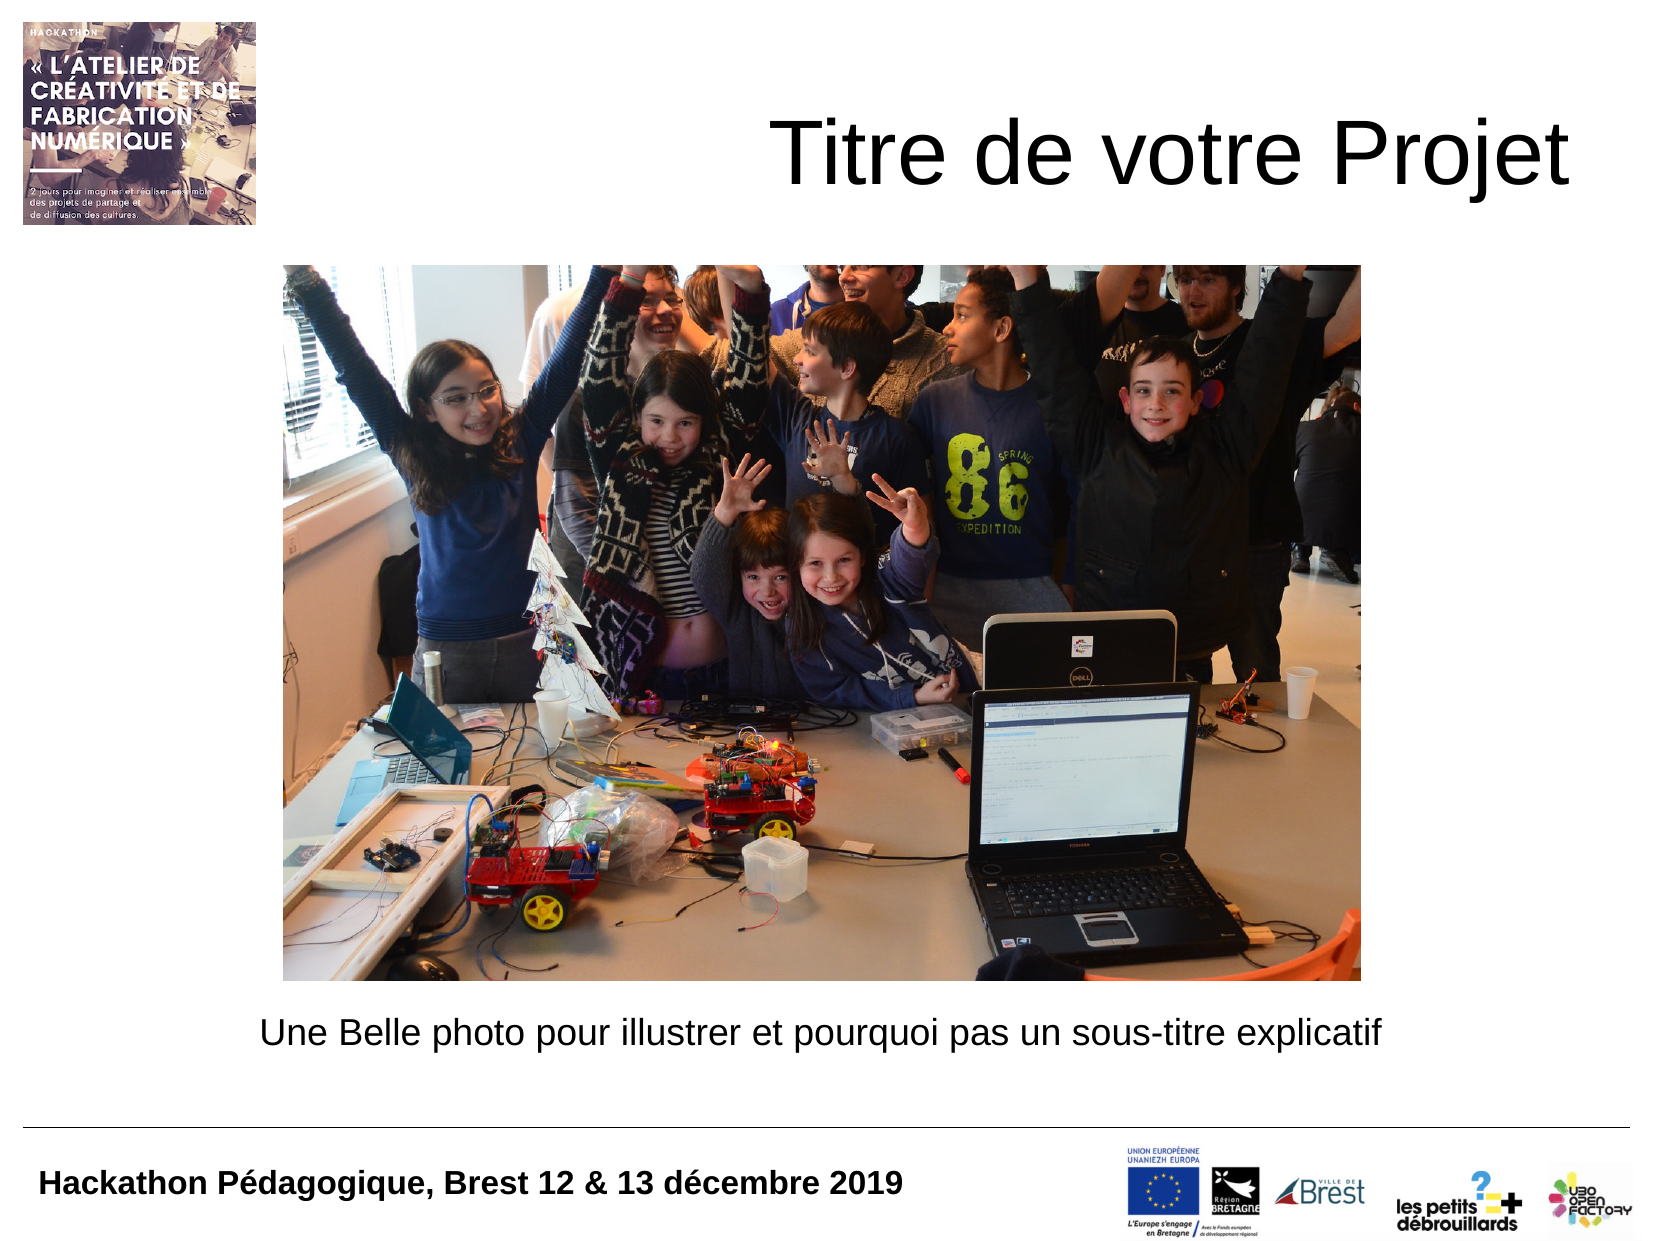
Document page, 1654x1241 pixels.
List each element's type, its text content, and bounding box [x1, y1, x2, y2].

text_box Une Belle photo pour illustrer et pourquoi pas un sous-titre explicatif [200, 1003, 1441, 1103]
title Titre de votre Projet [236, 49, 1571, 257]
picture [1120, 1137, 1642, 1241]
text_box Hackathon Pédagogique, Brest 12 & 13 décembre 2019 [23, 1157, 945, 1210]
picture [23, 22, 256, 225]
picture [283, 265, 1361, 981]
